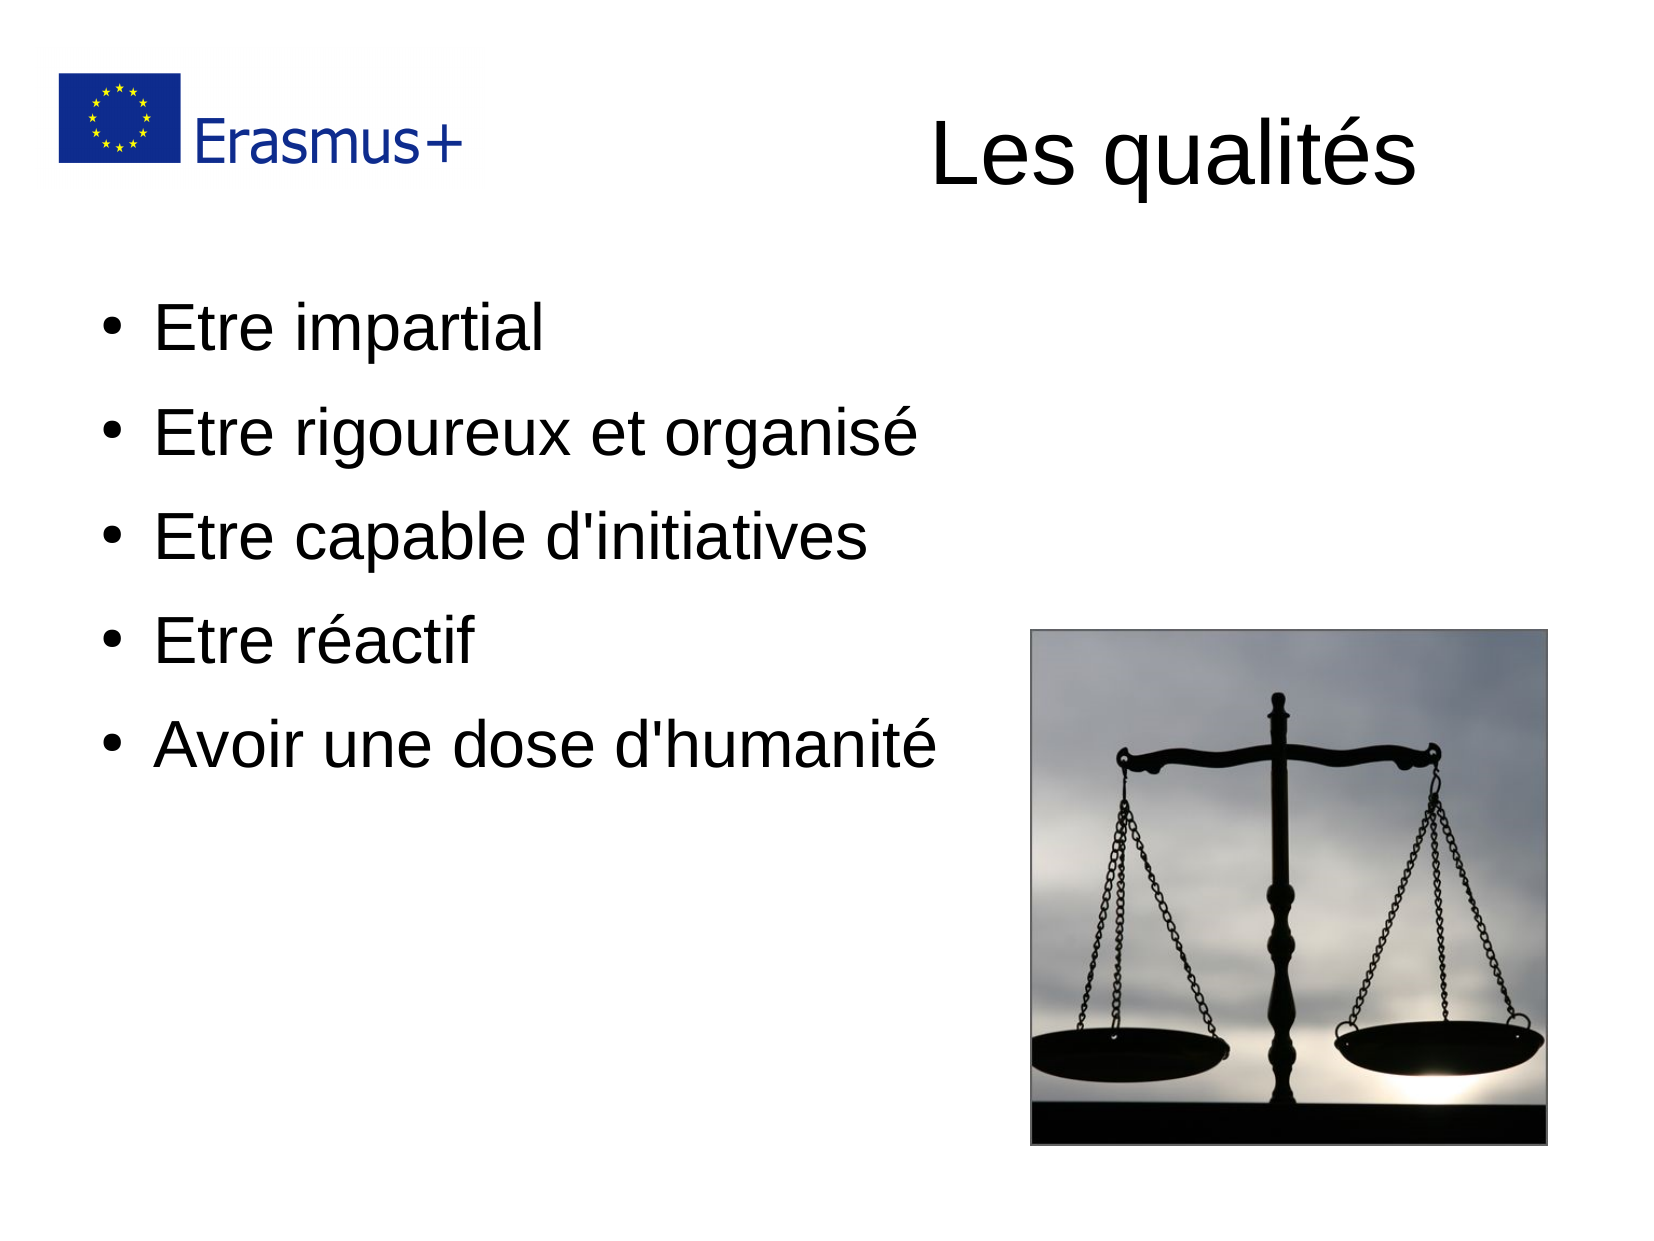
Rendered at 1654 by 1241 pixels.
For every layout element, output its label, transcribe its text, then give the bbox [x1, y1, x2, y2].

picture [1030, 629, 1548, 1146]
list Etre impartial Etre rigoureux et organisé Etre capable d'initiatives Etre réactif Avoir une dose d'humanité [82, 290, 1571, 1109]
title Les qualités [82, 49, 1571, 257]
picture [35, 47, 485, 189]
